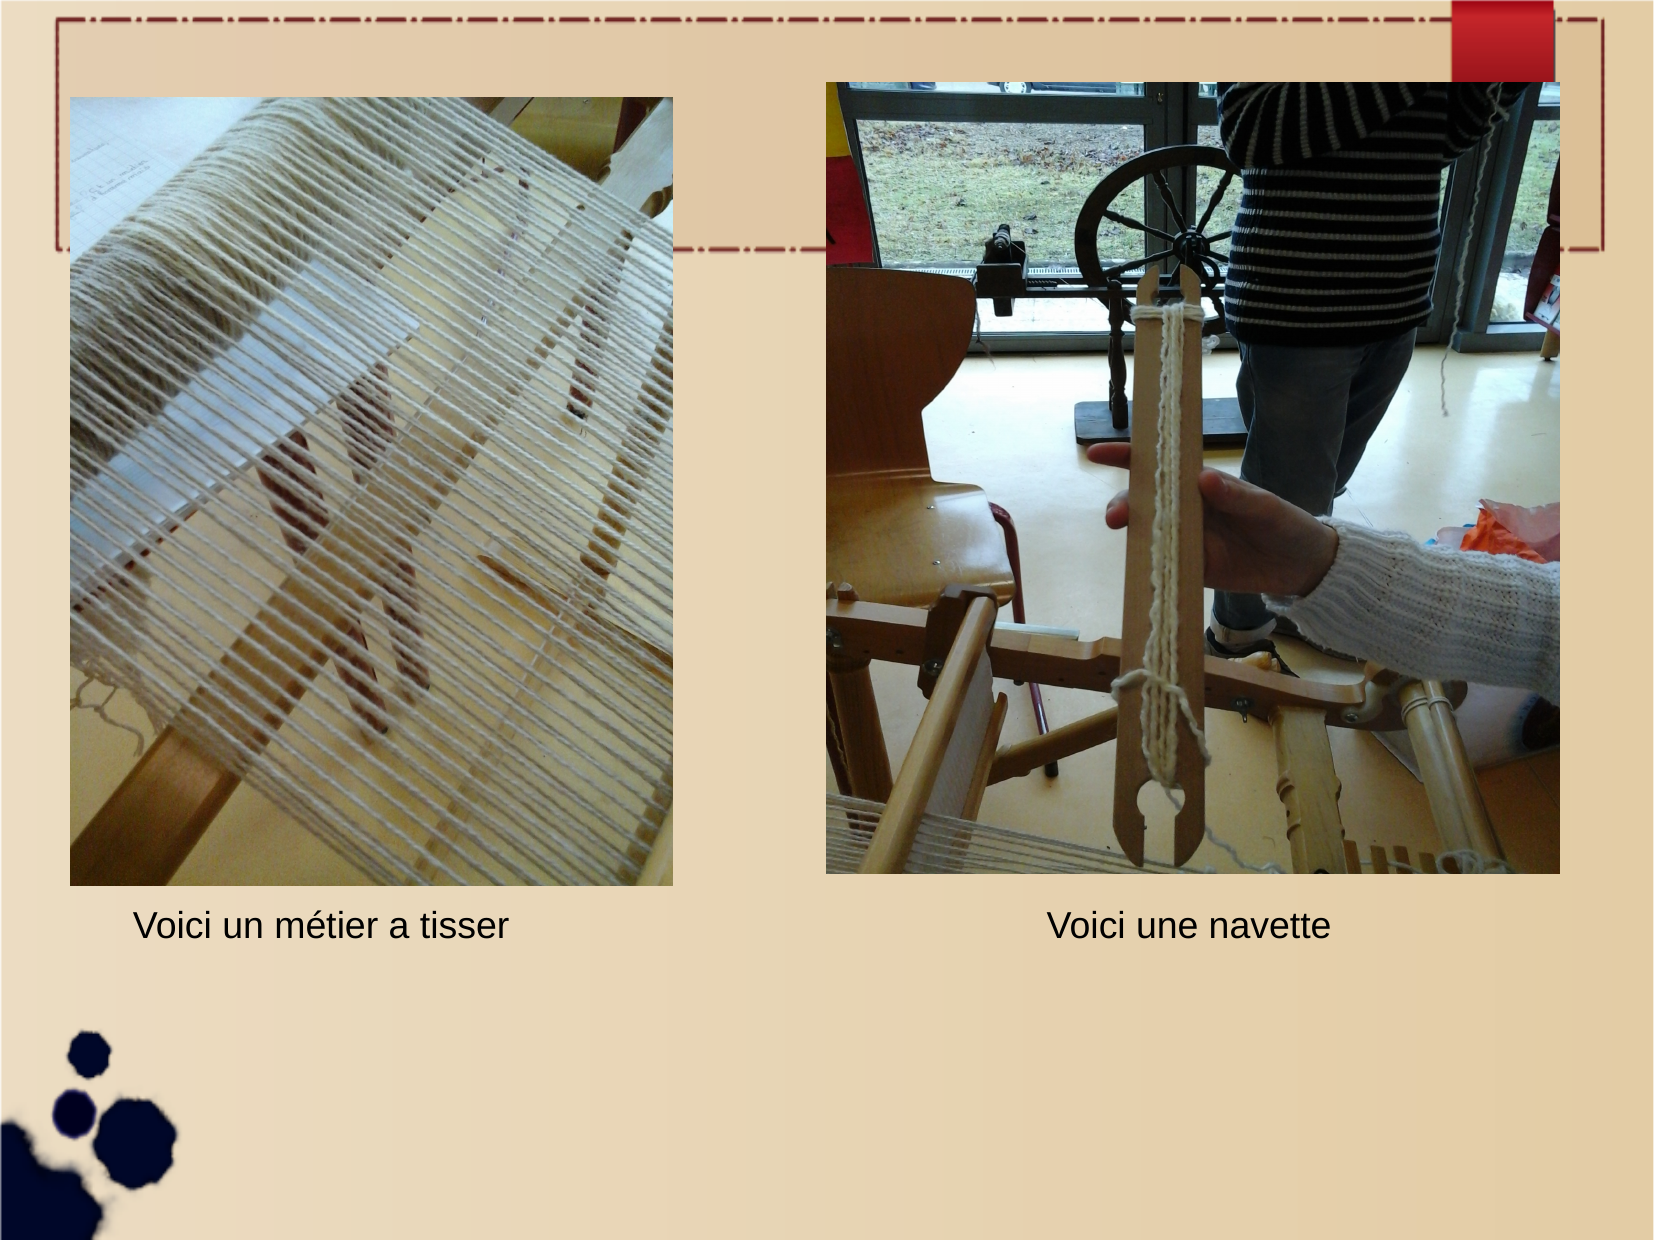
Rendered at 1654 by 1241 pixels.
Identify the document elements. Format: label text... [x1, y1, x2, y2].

text_box Voici une navette [1031, 897, 1347, 955]
text_box Voici un métier a tisser [118, 897, 898, 955]
picture [0, 0, 1654, 1240]
